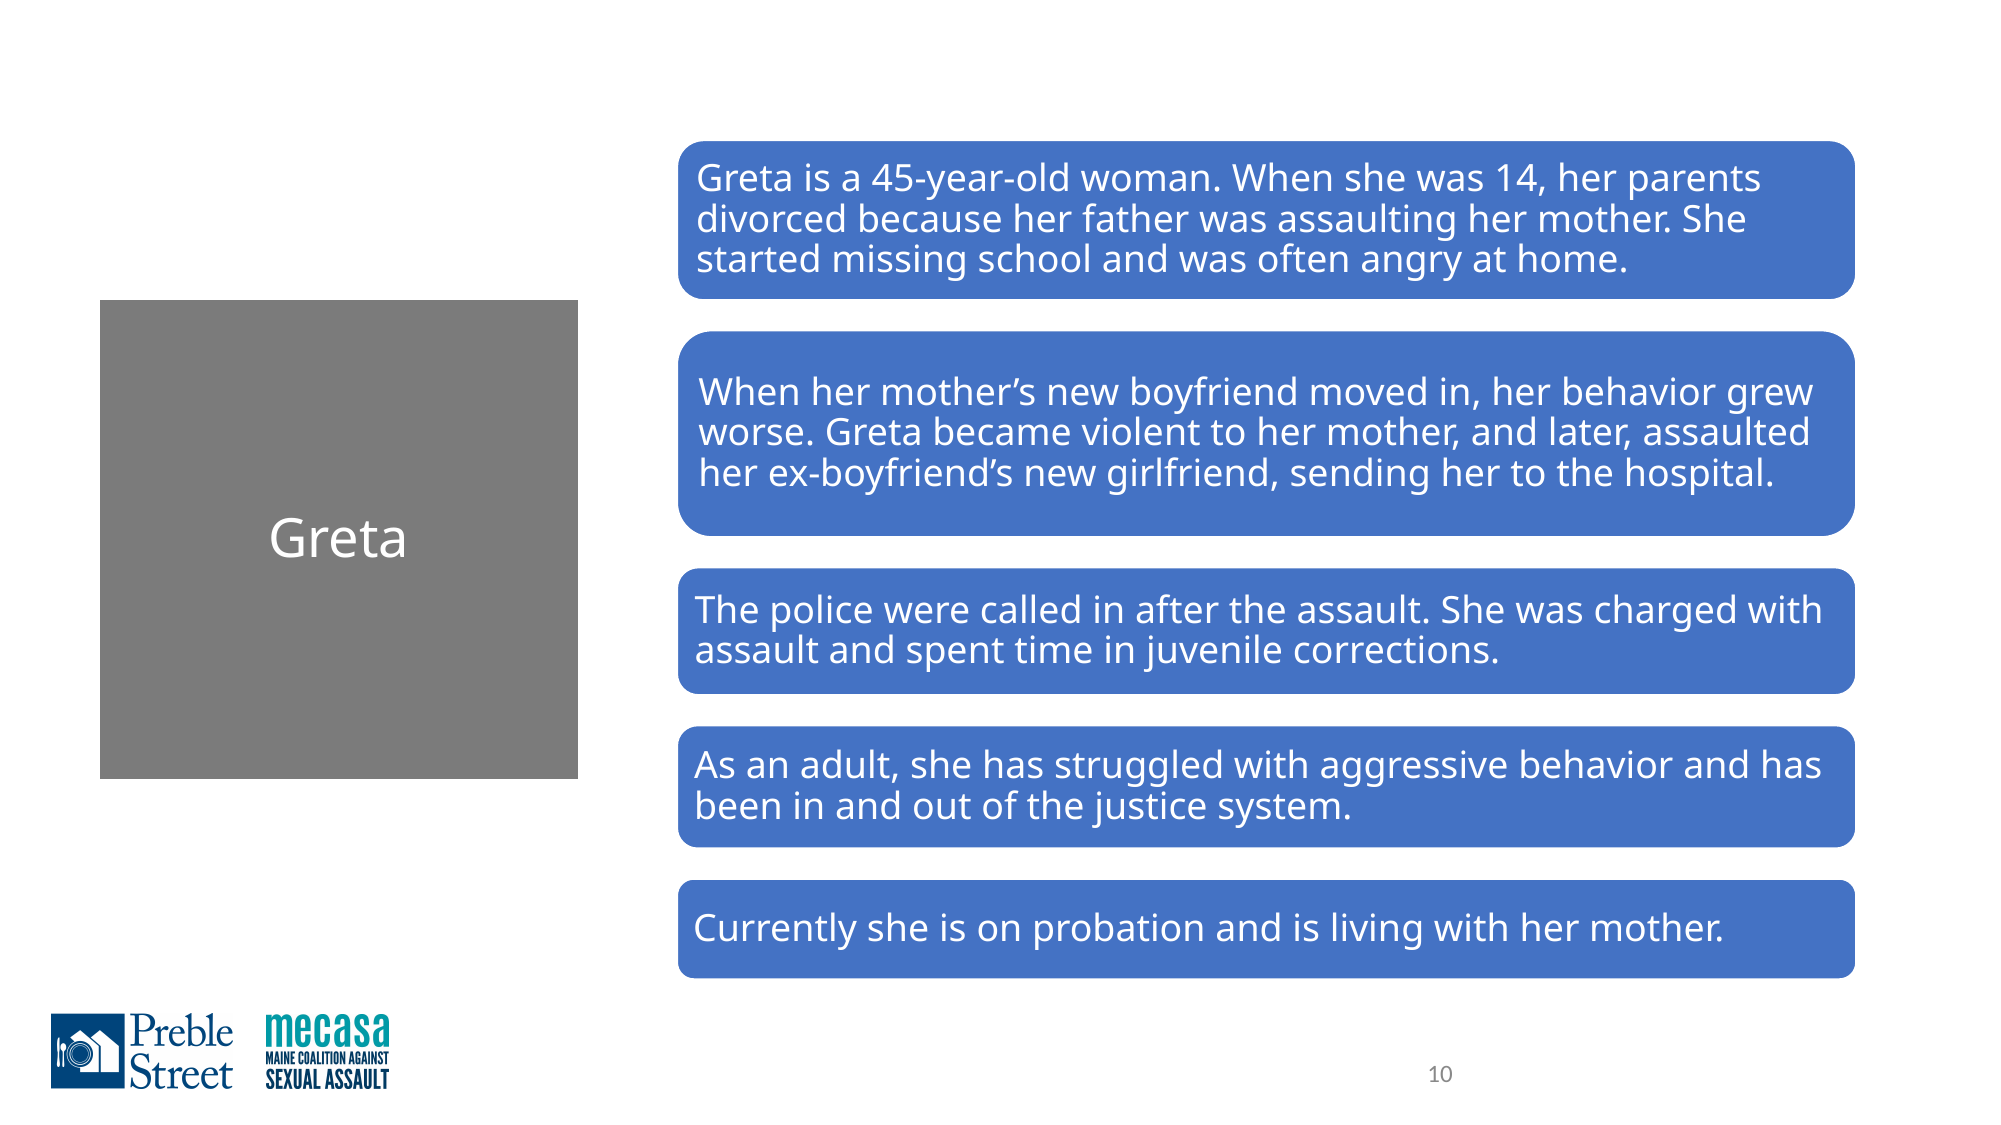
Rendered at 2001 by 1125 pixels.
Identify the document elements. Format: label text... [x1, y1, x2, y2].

title Greta [113, 314, 564, 765]
text_box When her mother’s new boyfriend moved in, her behavior grew worse. Greta became violent to her mother, and later, assaulted her ex-boyfriend’s new girlfriend, sending her to the hospital. [677, 330, 1857, 538]
text_box As an adult, she has struggled with aggressive behavior and has been in and out of the justice system. [677, 725, 1857, 849]
slide_number 10 [1412, 1042, 1863, 1103]
text_box The police were called in after the assault. She was charged with assault and spent time in juvenile corrections. [677, 567, 1857, 696]
text_box Greta is a 45-year-old woman. When she was 14, her parents divorced because her father was assaulting her mother. She started missing school and was often angry at home. [677, 140, 1857, 301]
text_box Currently she is on probation and is living with her mother. [677, 878, 1857, 980]
